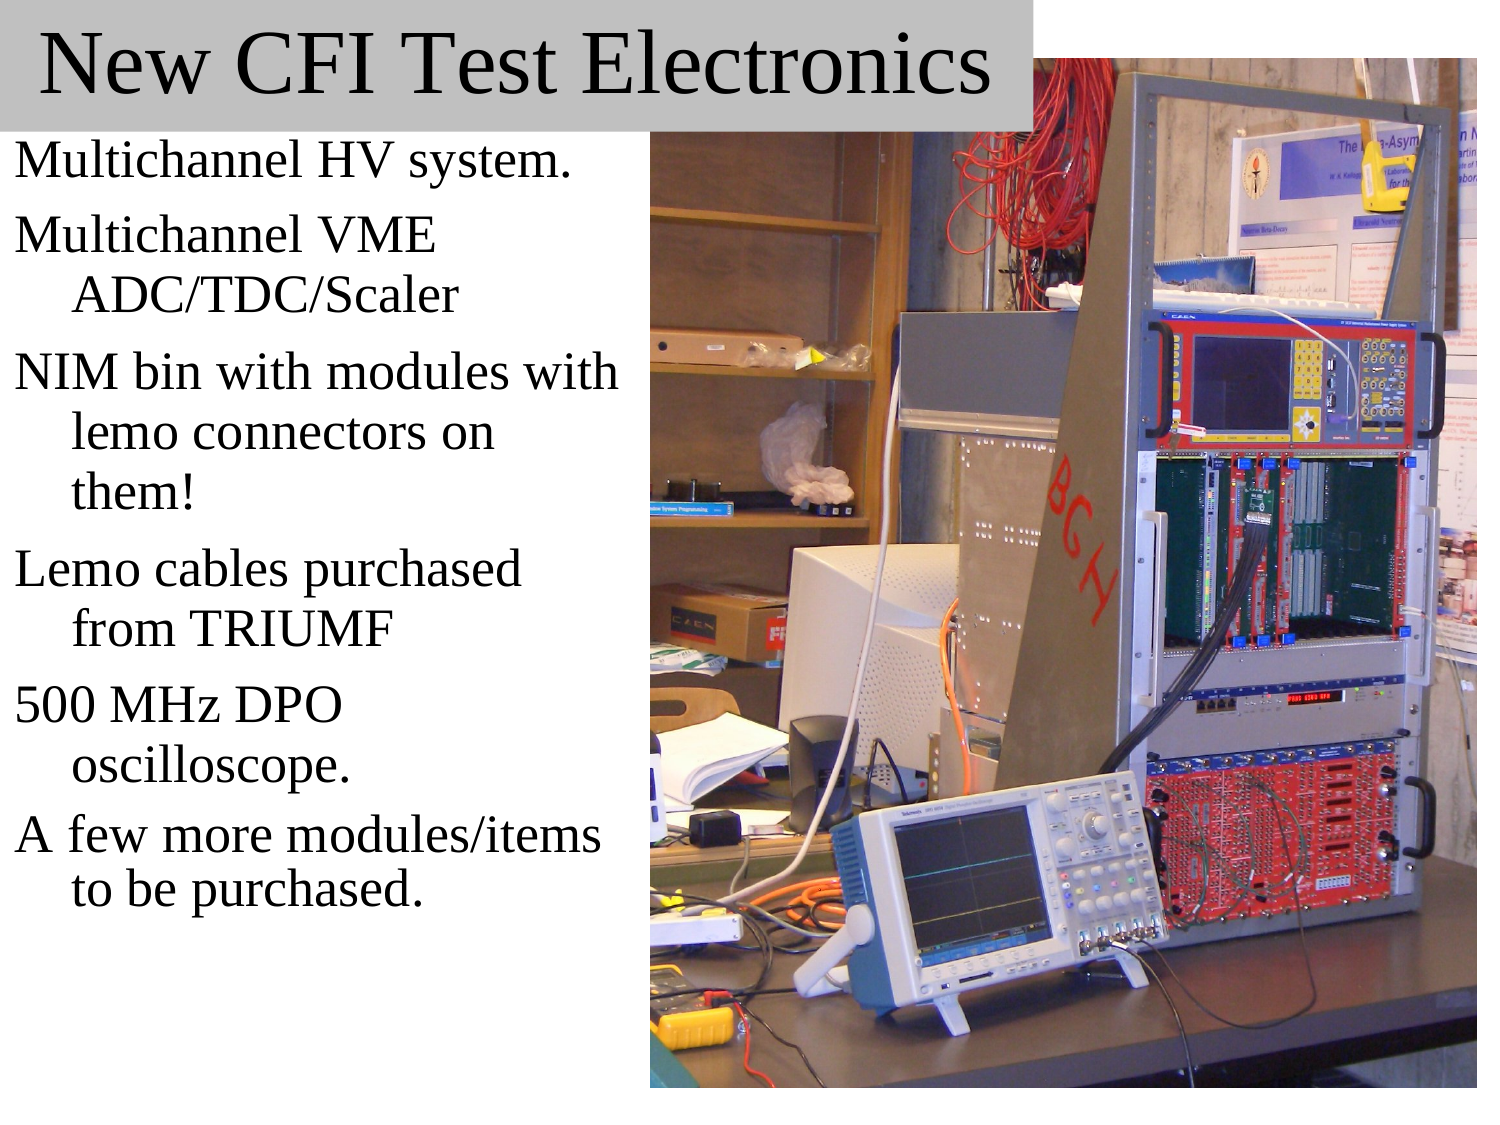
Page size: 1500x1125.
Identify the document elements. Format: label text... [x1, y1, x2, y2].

title New CFI Test Electronics [0, 0, 1034, 132]
list Multichannel HV system. Multichannel VME ADC/TDC/Scaler NIM bin with modules with lemo connectors on them! Lemo cables purchased from TRIUMF 500 MHz DPO oscilloscope. A few more modules/items to be purchased. [0, 132, 650, 1077]
picture [650, 58, 1477, 1088]
